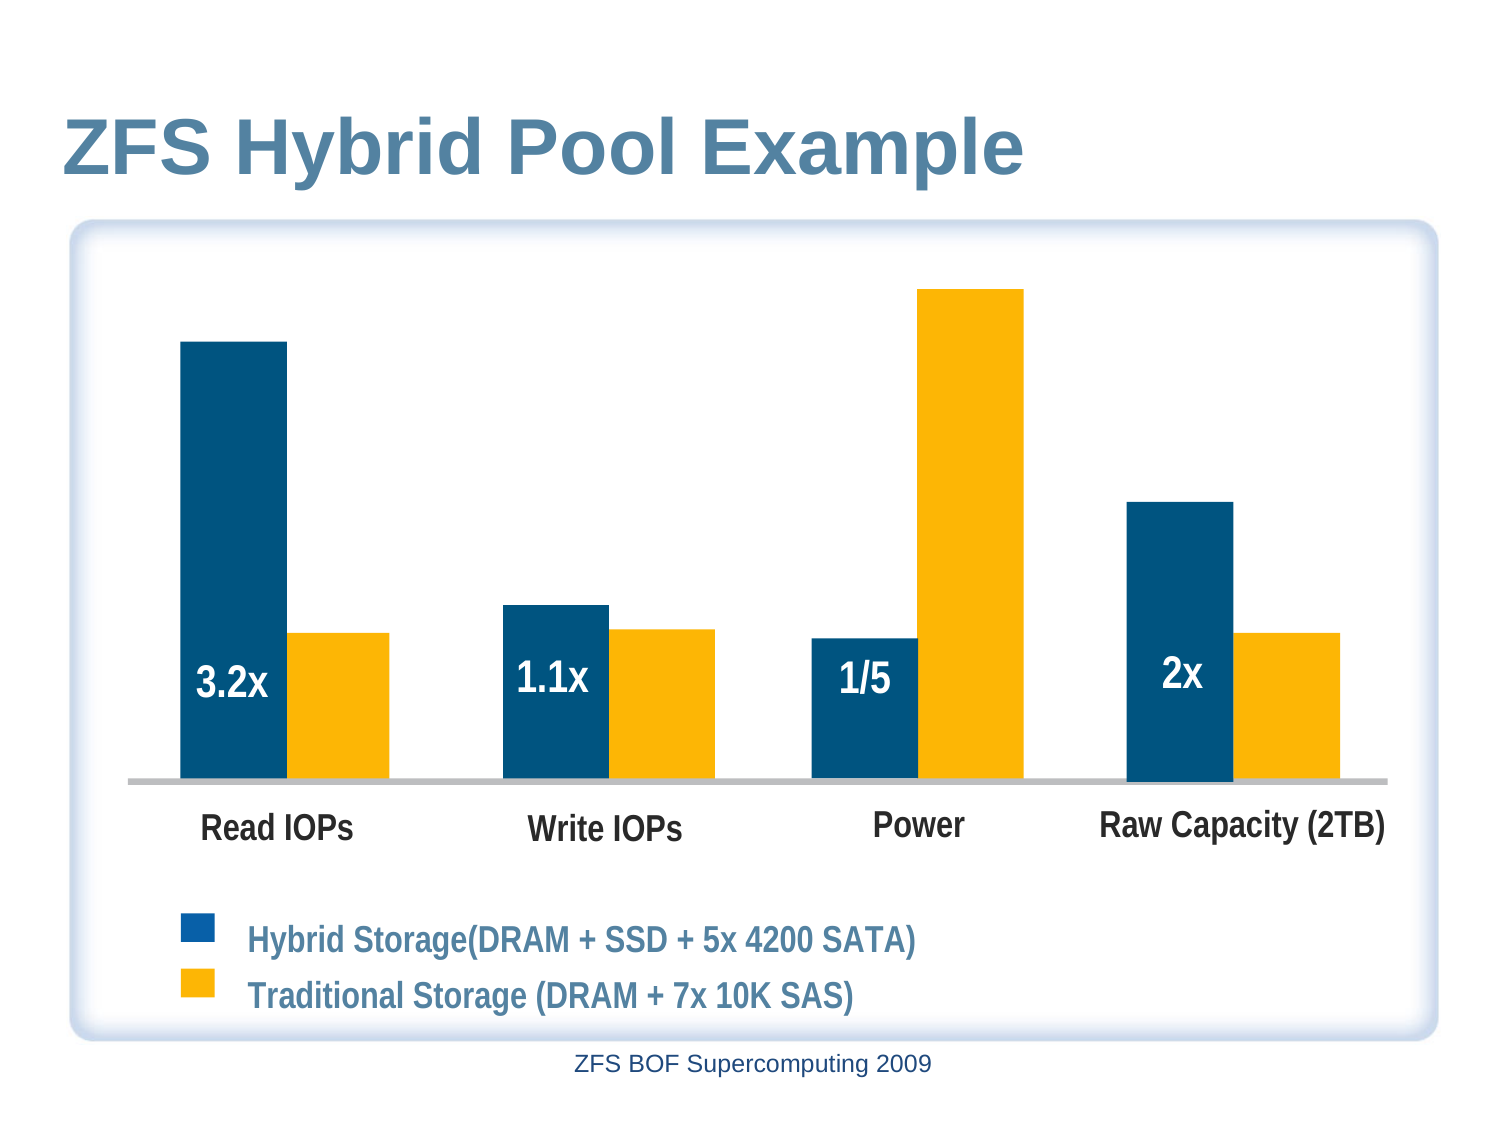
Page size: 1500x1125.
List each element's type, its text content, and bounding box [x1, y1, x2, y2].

picture [66, 216, 1441, 1045]
text_box 2x [1146, 656, 1219, 735]
text_box [180, 913, 215, 942]
text_box [127, 289, 1388, 785]
text_box 1/5 [828, 660, 902, 721]
text_box Hybrid Storage(DRAM + SSD + 5x 4200 SATA) Traditional Storage (DRAM + 7x 10K SAS) [240, 904, 1392, 1017]
text_box Write IOPs [483, 794, 728, 850]
title ZFS Hybrid Pool Example [62, 99, 1425, 205]
text_box 3.2x [174, 643, 290, 727]
text_box 1.1x [509, 659, 612, 742]
text_box Read IOPs [156, 792, 398, 849]
text_box Power [825, 789, 1013, 846]
text_box [180, 968, 215, 998]
text_box Raw Capacity (2TB) [1088, 789, 1397, 846]
